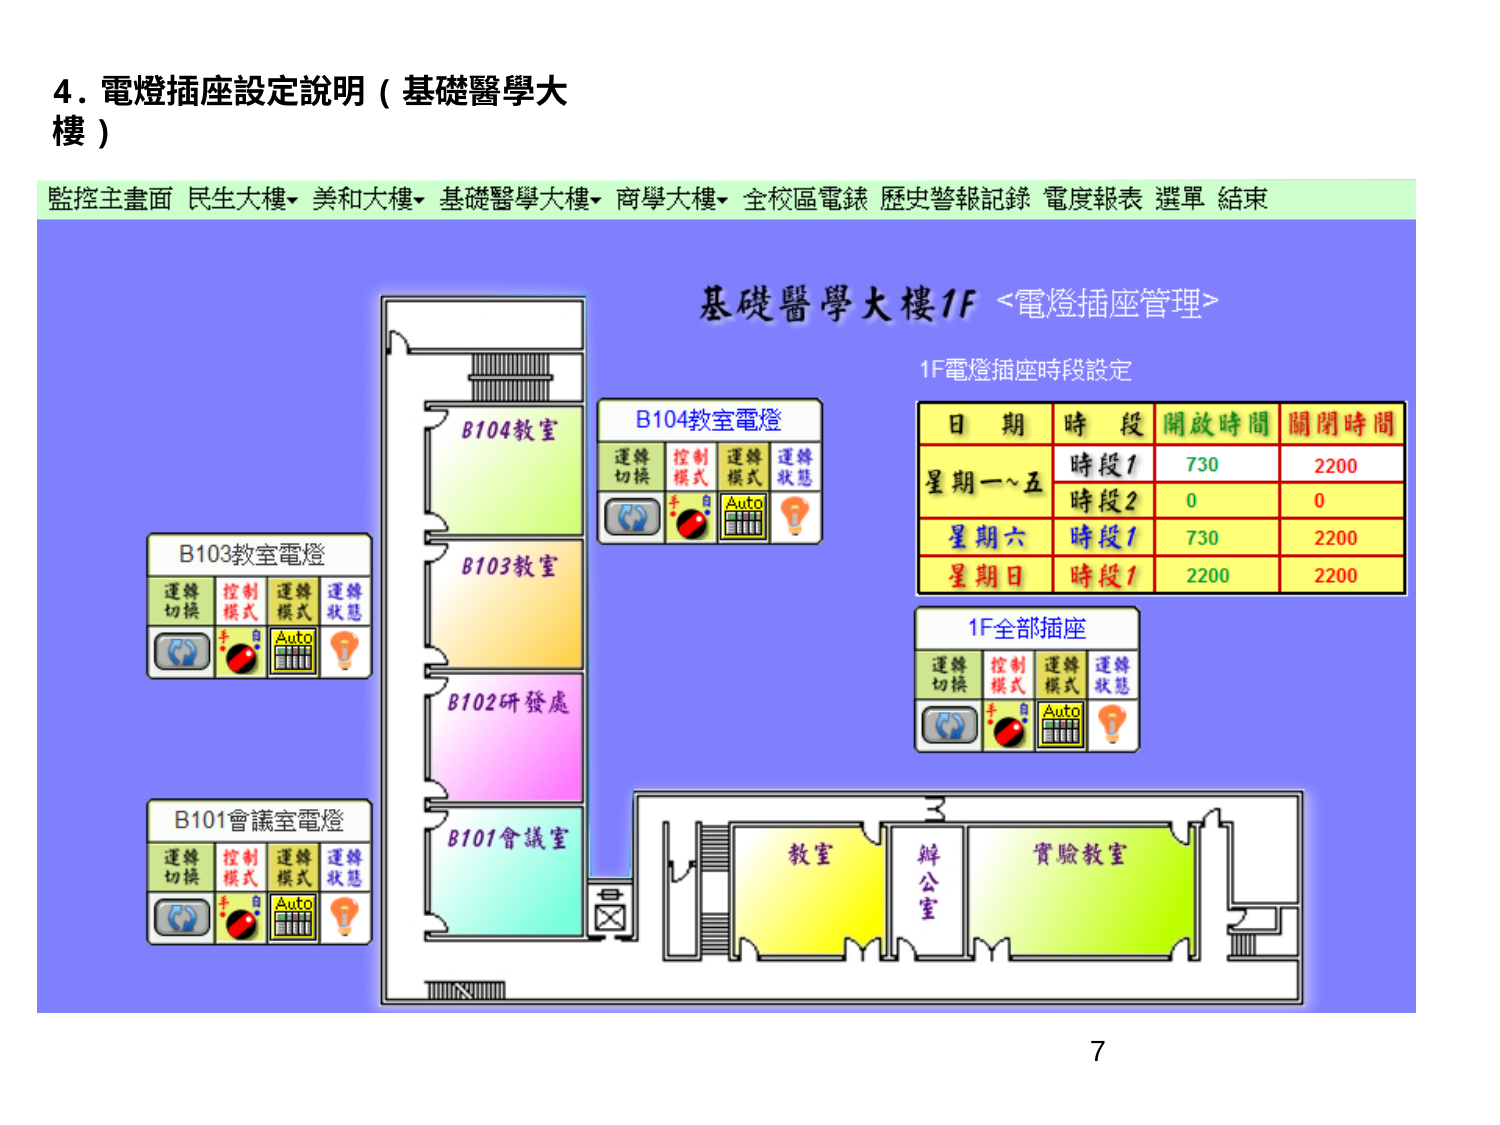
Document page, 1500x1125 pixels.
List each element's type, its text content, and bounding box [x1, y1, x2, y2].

text_box 4.電燈插座設定說明(基礎醫學大樓) [37, 62, 638, 118]
text_box 7 [1074, 1024, 1426, 1103]
picture [37, 179, 1416, 1013]
